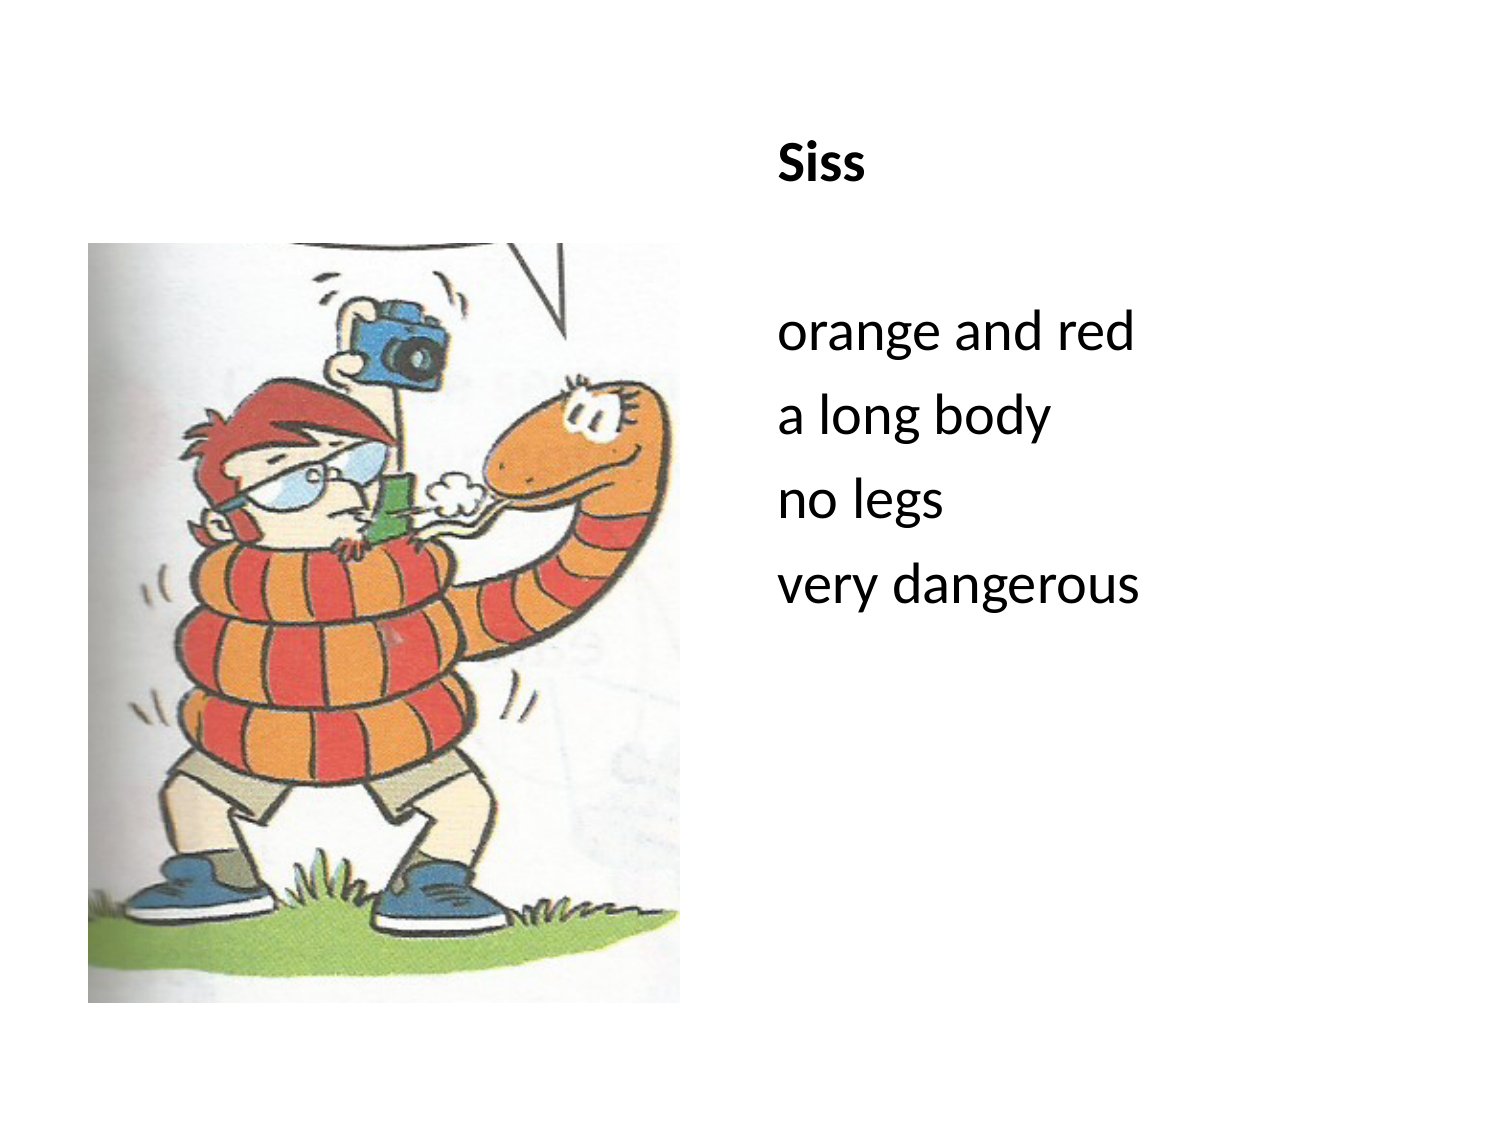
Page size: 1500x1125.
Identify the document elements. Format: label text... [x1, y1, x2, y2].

picture [88, 243, 680, 1003]
list Siss orange and red a long body no legs very dangerous [762, 30, 1426, 1005]
